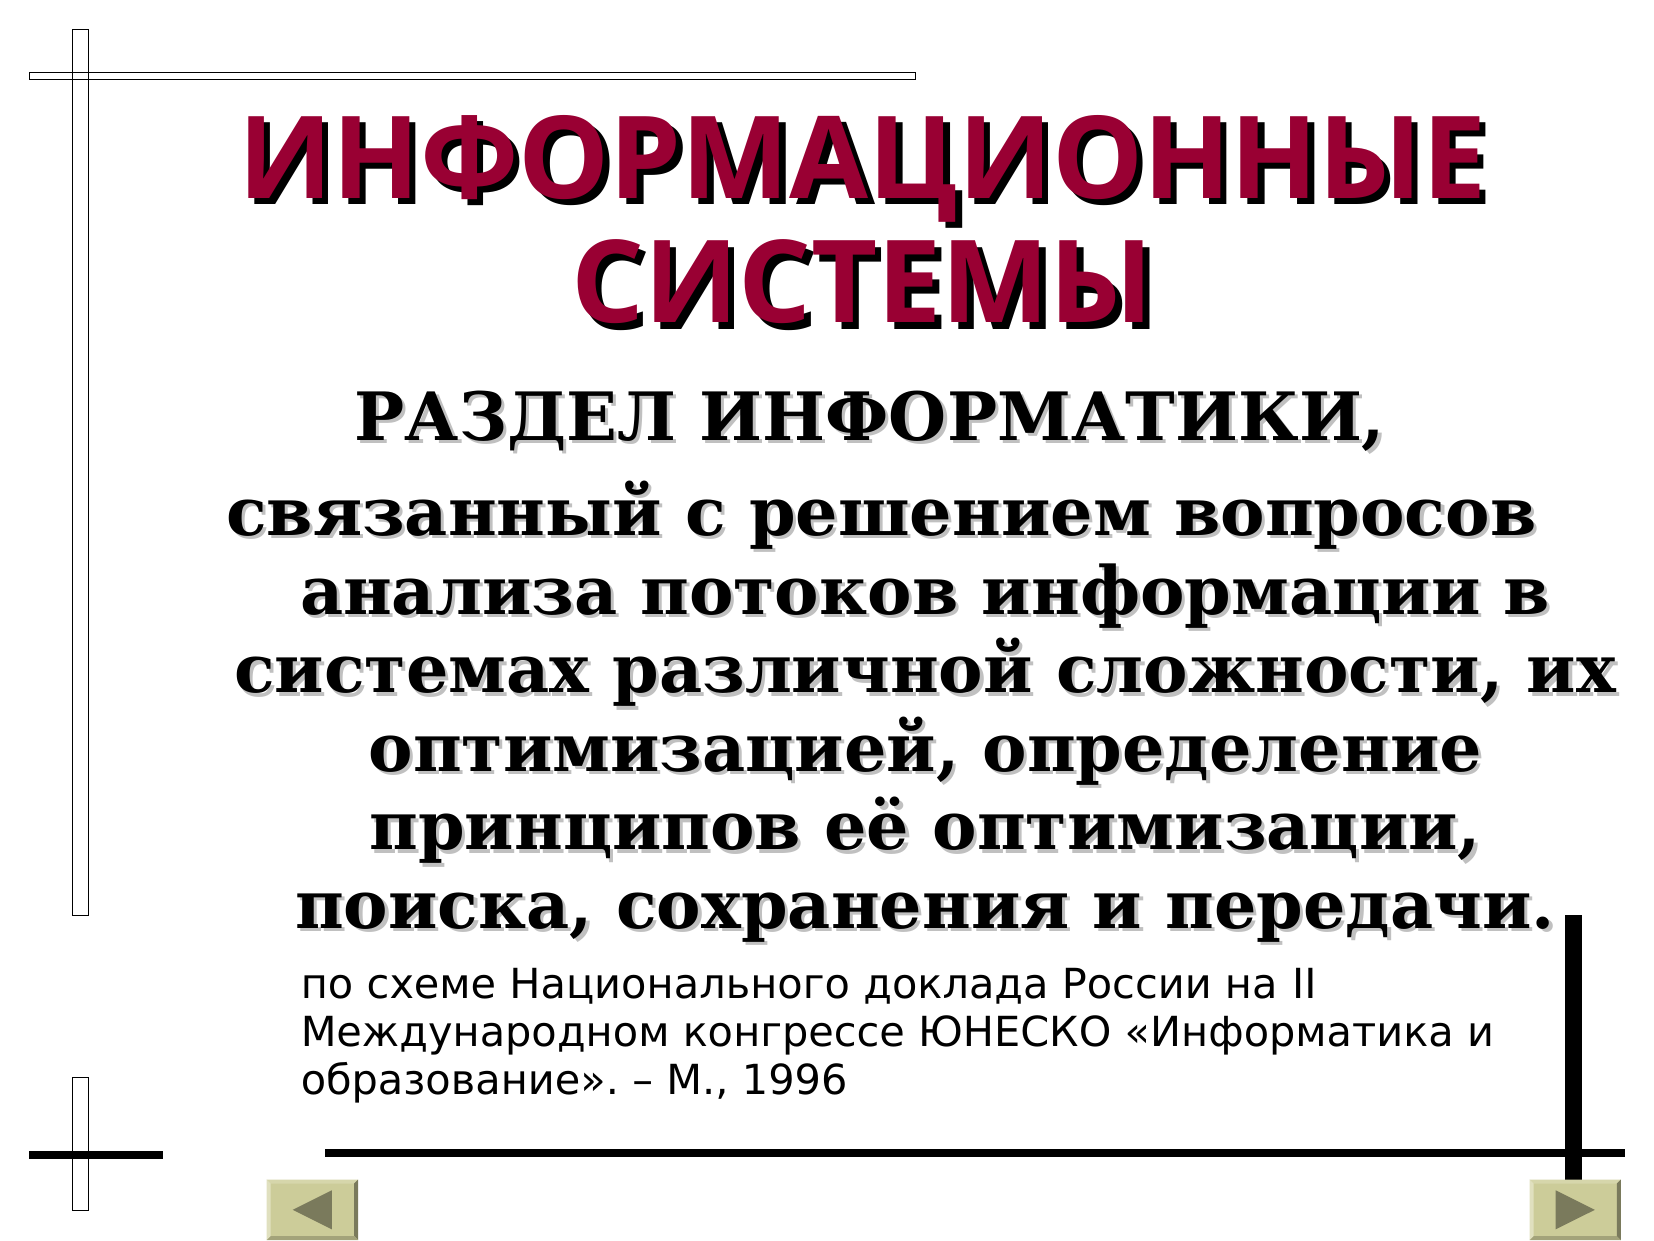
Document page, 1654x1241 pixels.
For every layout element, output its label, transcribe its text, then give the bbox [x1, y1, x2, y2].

text_box [1530, 1179, 1621, 1241]
text_box [267, 1179, 359, 1241]
text_box по схеме Национального доклада России на II Международном конгрессе ЮНЕСКО «Информатика и образование». – М., 1996 [286, 952, 1654, 1113]
list РАЗДЕЛ ИНФОРМАТИКИ, связанный с решением вопросов анализа потоков информации в системах различной сложности, их оптимизацией, определение принципов её оптимизации, поиска, сохранения и передачи. [110, 370, 1654, 1178]
title ИНФОРМАЦИОННЫЕ СИСТЕМЫ [71, 82, 1654, 364]
